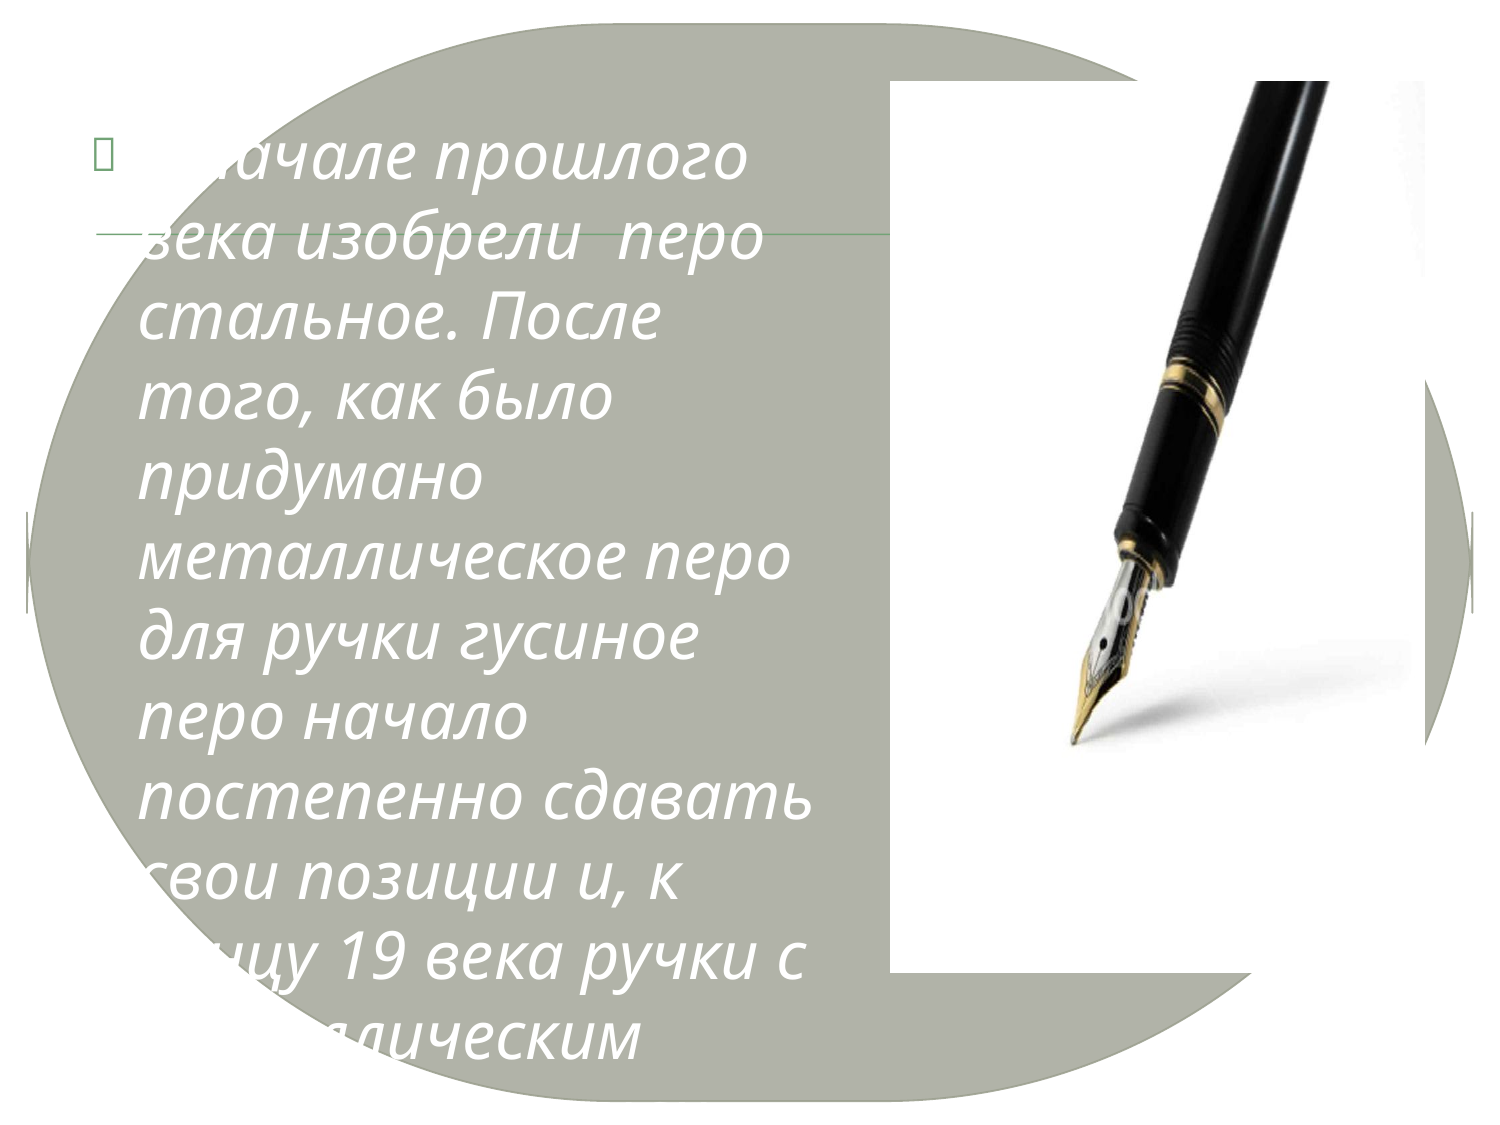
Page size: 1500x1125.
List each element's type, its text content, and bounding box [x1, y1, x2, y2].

title [75, 41, 1425, 50]
picture [890, 81, 1425, 973]
list В начале прошлого века изобрели перо стальное. После того, как было придумано металлическое перо для ручки гусиное перо начало постепенно сдавать свои позиции и, к концу 19 века ручки с металлическим пером вытеснили недолговечные и требующие частой замены гусиные перья. [75, 105, 856, 1013]
